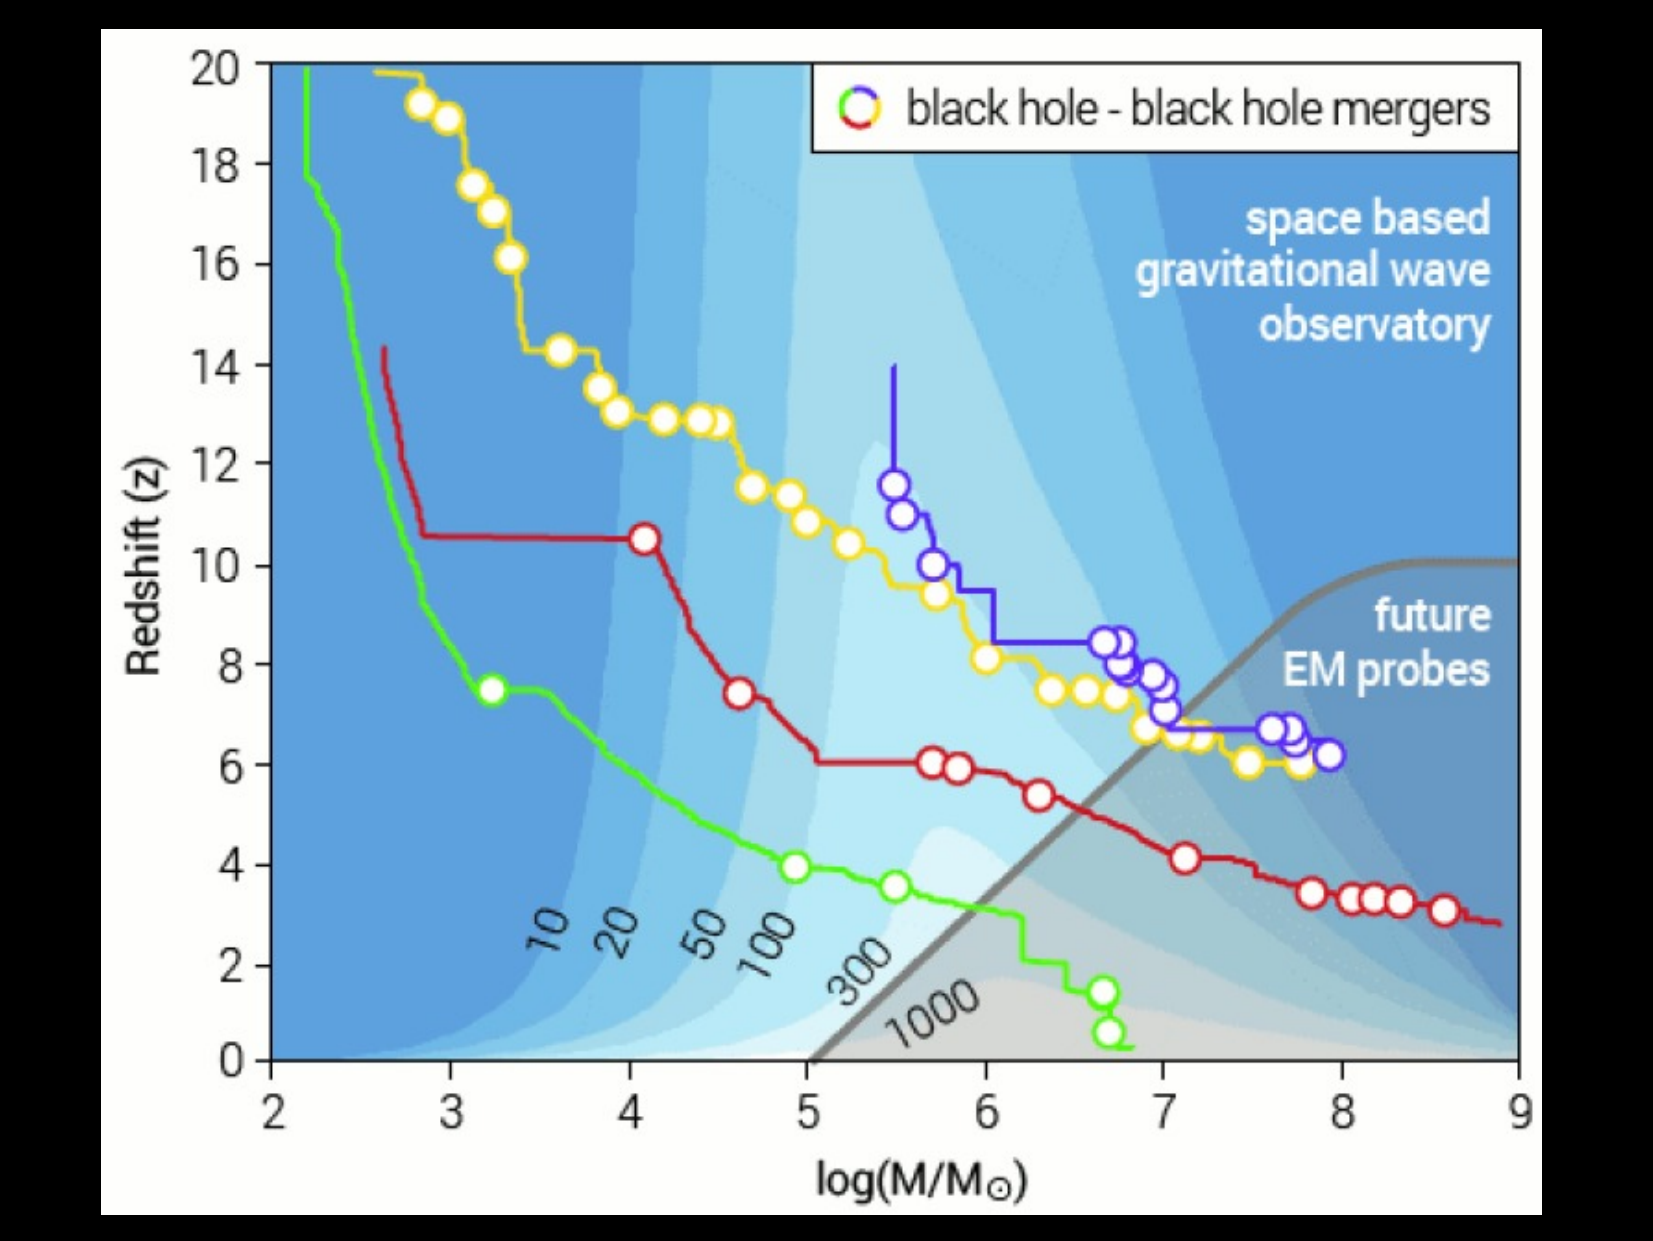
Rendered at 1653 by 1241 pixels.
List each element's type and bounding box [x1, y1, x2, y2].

picture [101, 29, 1542, 1216]
